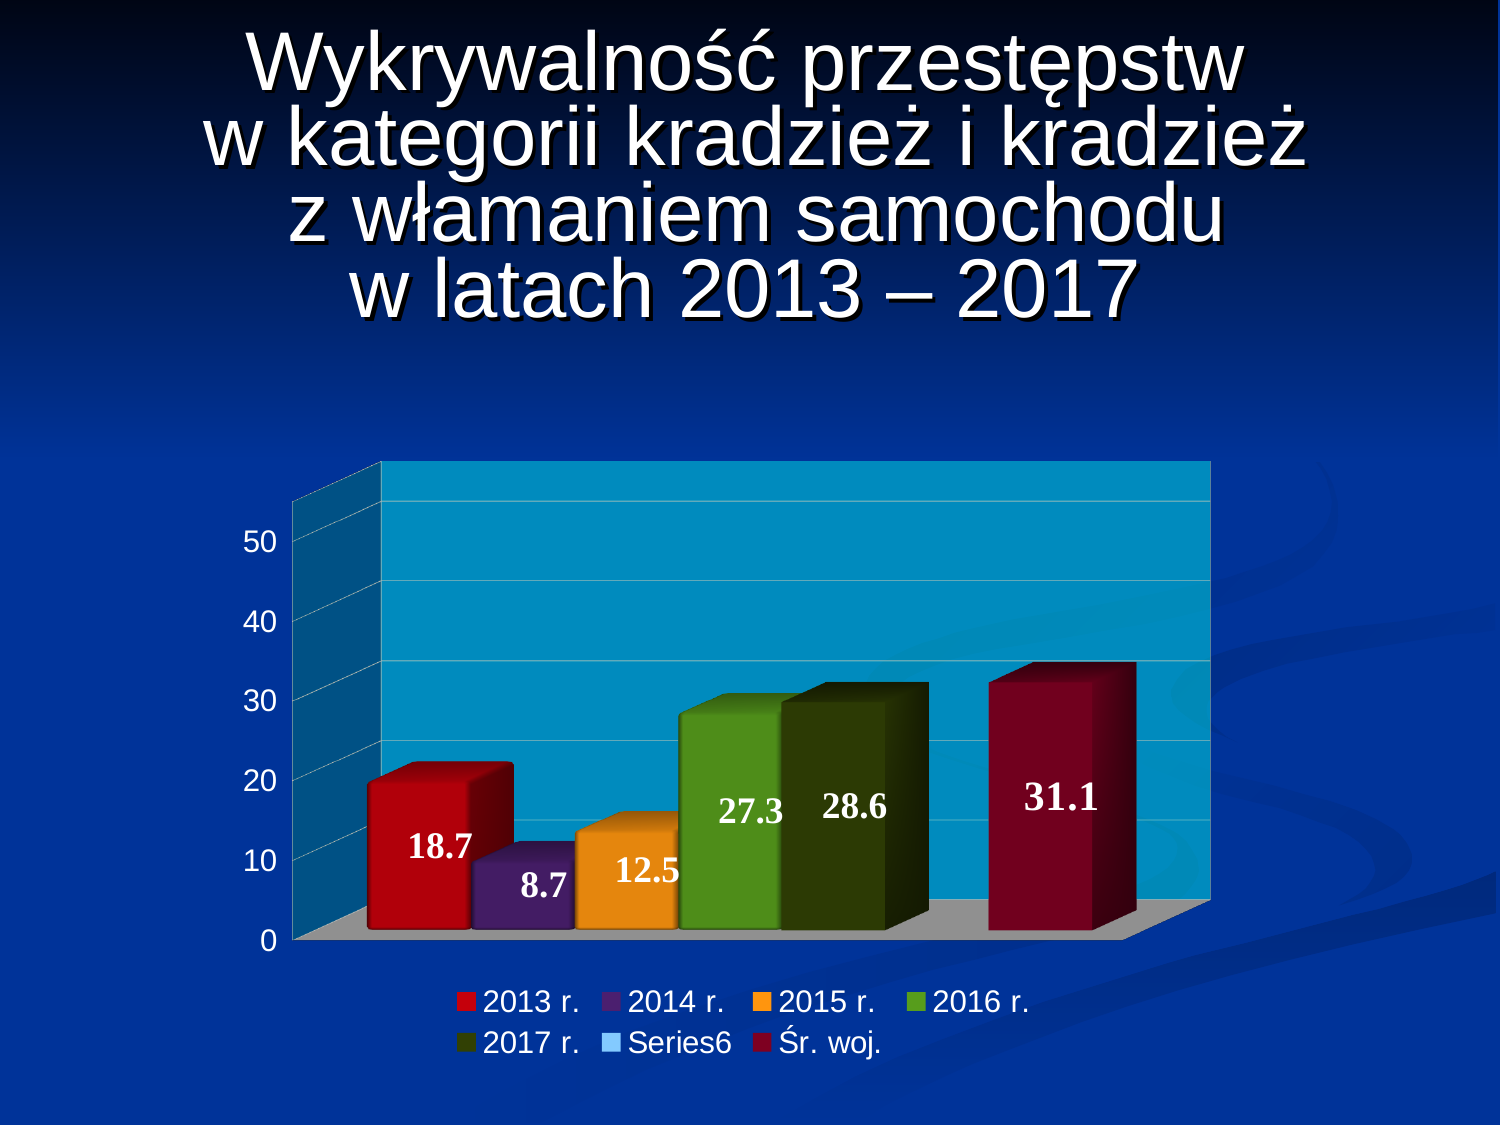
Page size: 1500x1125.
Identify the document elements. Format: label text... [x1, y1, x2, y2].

title Wykrywalność przestępstw w kategorii kradzież i kradzież z włamaniem samochodu w latach 2013 – 2017 [70, 60, 1420, 402]
chart [212, 437, 1276, 1066]
